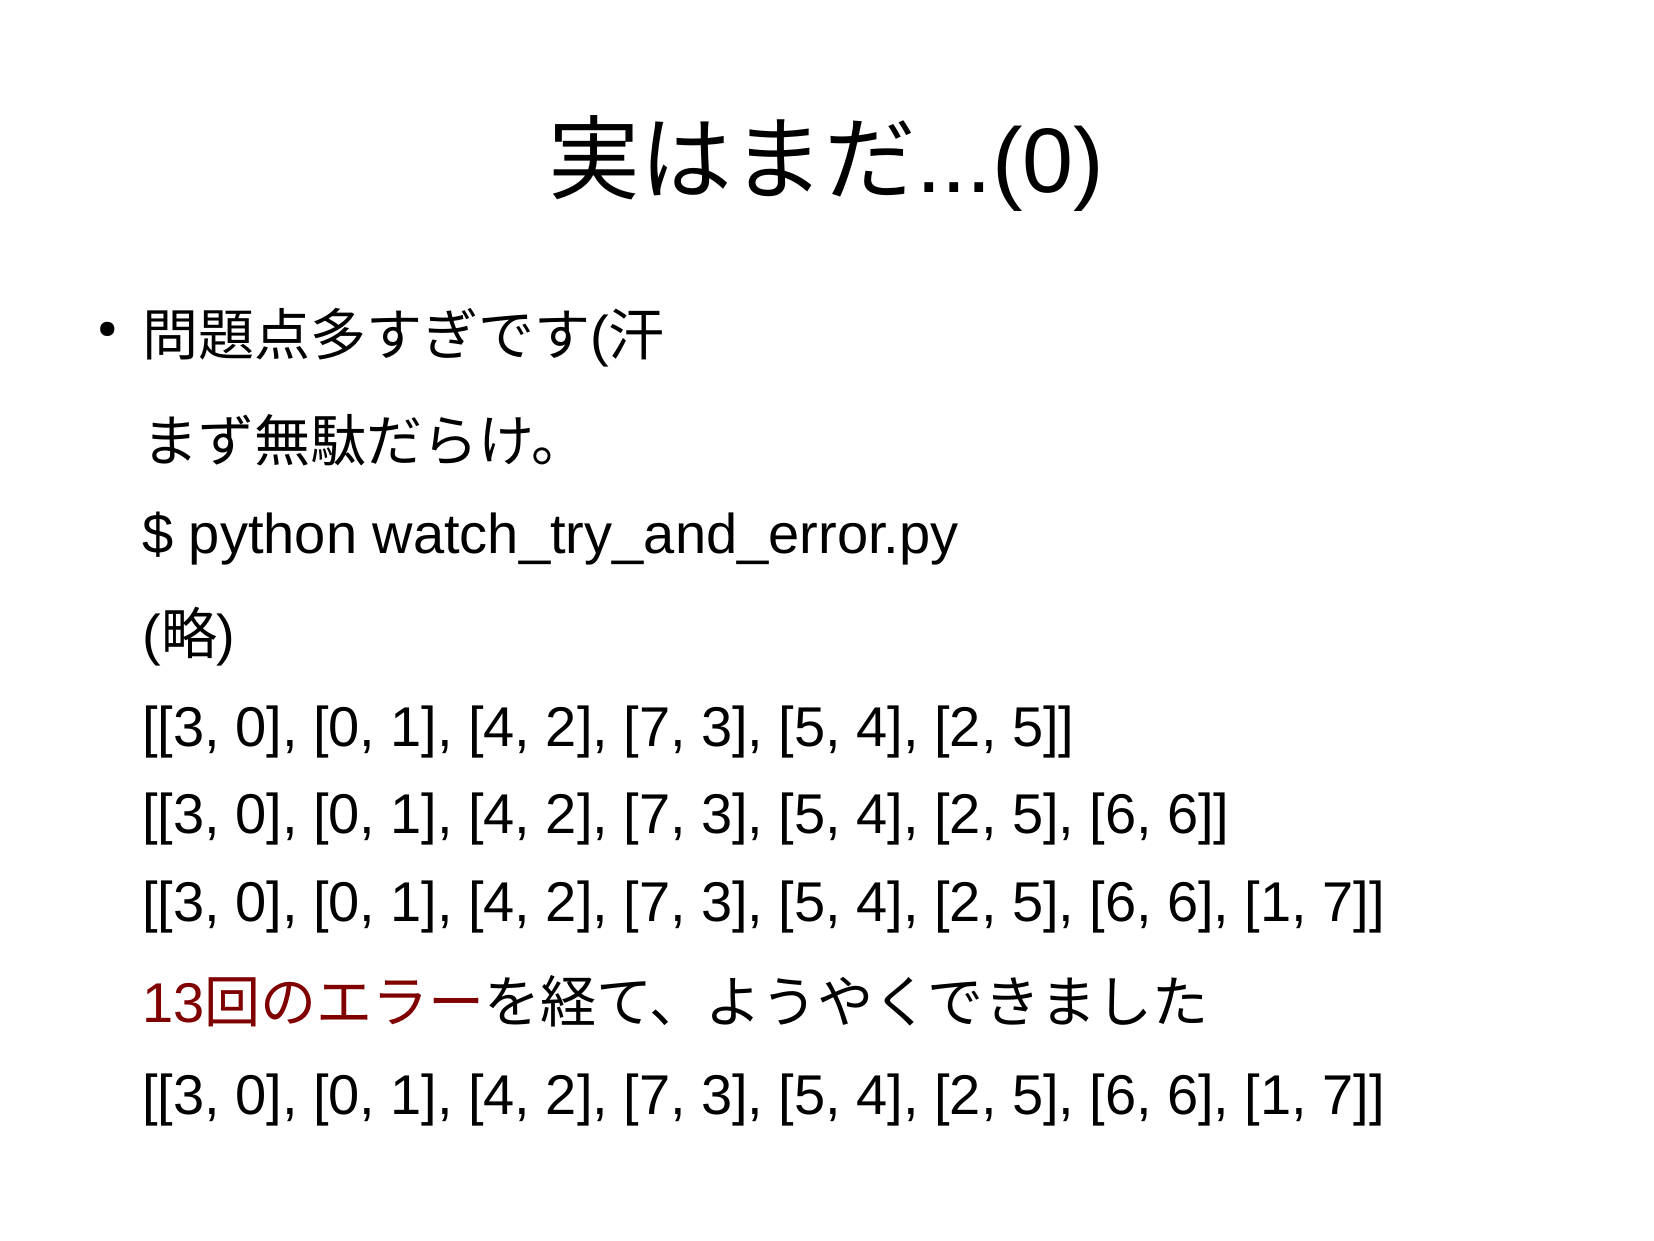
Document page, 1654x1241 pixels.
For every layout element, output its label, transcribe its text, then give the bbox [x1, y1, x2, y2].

list 問題点多すぎです(汗 まず無駄だらけ。 $ python watch_try_and_error.py (略) [[3, 0], [0, 1], [4, 2], [7, 3], [5, 4], [2, 5]] [[3, 0], [0, 1], [4, 2], [7, 3], [5, 4], [2, 5], [6, 6]] [[3, 0], [0, 1], [4, 2], [7, 3], [5, 4], [2, 5], [6, 6], [1, 7]] 13回のエラーを経て、ようやくできました [[3, 0], [0, 1], [4, 2], [7, 3], [5, 4], [2, 5], [6, 6], [1, 7]] [82, 290, 1571, 1134]
title 実はまだ...(0) [82, 49, 1571, 257]
